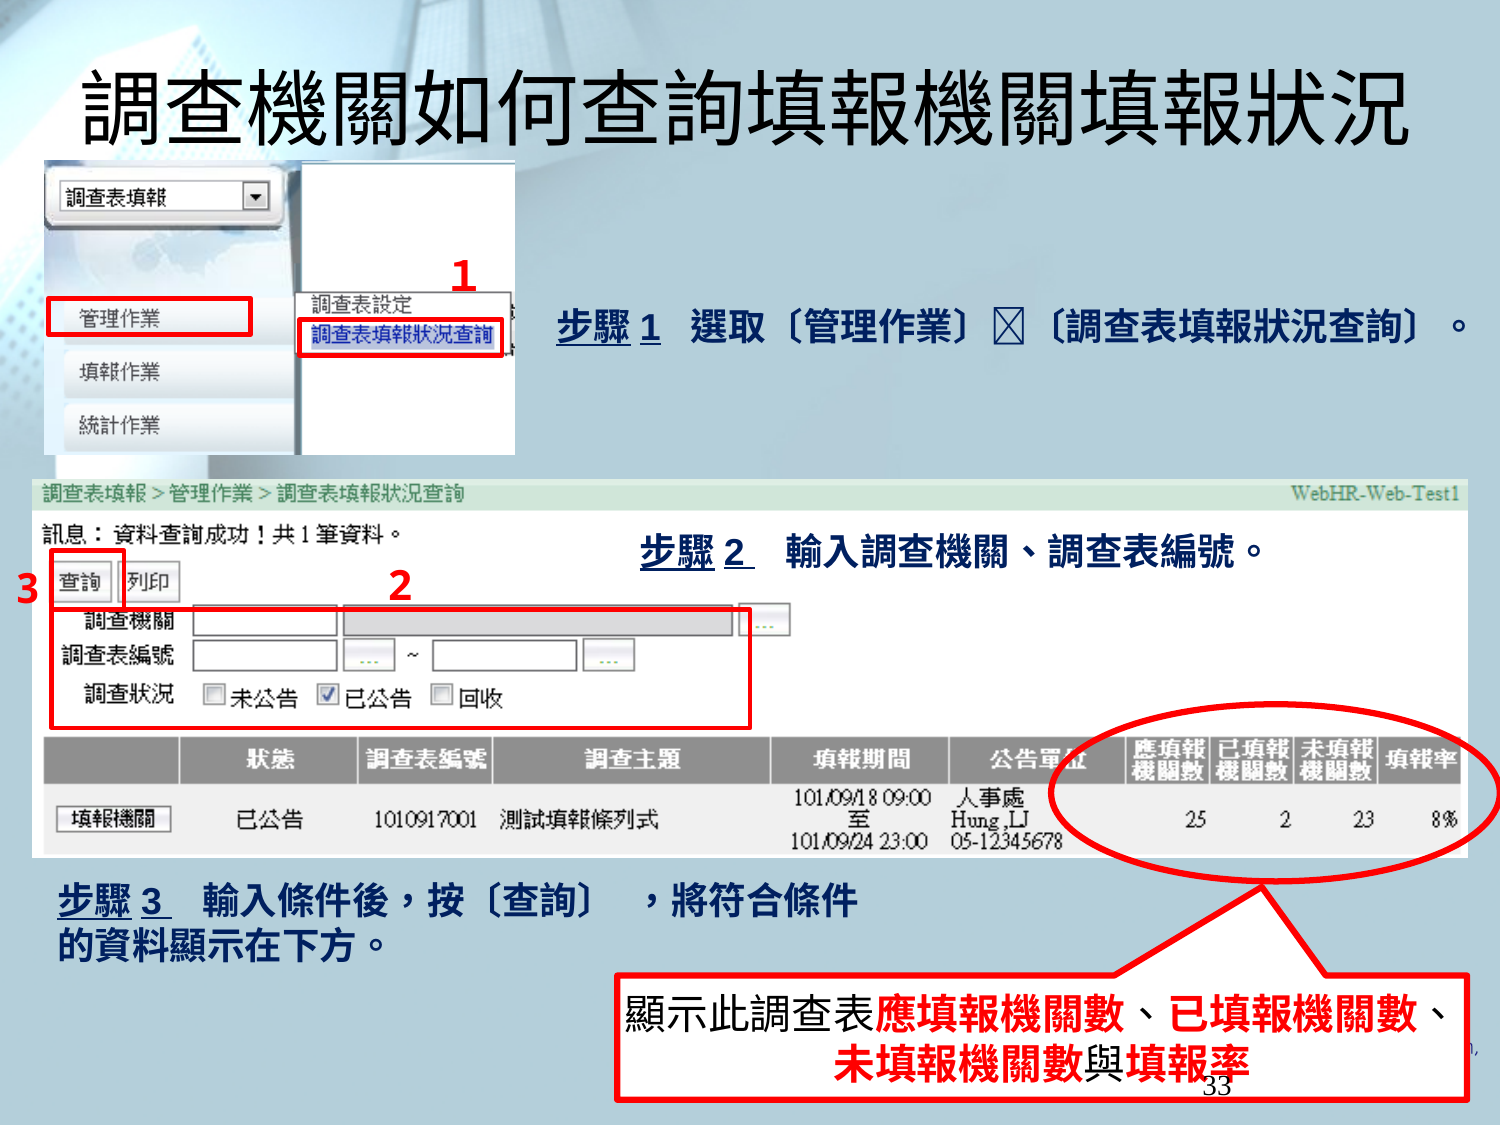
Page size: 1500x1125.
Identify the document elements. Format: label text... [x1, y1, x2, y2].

picture [1055, 708, 1468, 858]
title 調查機關如何查詢填報機關填報狀況 [64, 42, 1471, 169]
text_box 2 [372, 551, 429, 611]
text_box 步驟2 輸入調查機關、調查表編號。 [625, 520, 1276, 580]
picture [32, 479, 1468, 858]
picture [44, 160, 515, 455]
text_box 顯示此調查表應填報機關數、已填報機關數、 未填報機關數與填報率 [617, 887, 1468, 1100]
picture [54, 553, 122, 607]
picture [1439, 843, 1468, 858]
picture [54, 612, 748, 726]
text_box 步驟1 選取〔管理作業〕〔調查表填報狀況查詢〕。 [541, 296, 1493, 356]
text_box 3 [0, 554, 57, 614]
text_box 步驟3 輸入條件後，按〔查詢〕 ，將符合條件的資料顯示在下方。 [42, 870, 898, 975]
text_box [1187, 1058, 1500, 1125]
text_box １ [428, 242, 486, 301]
